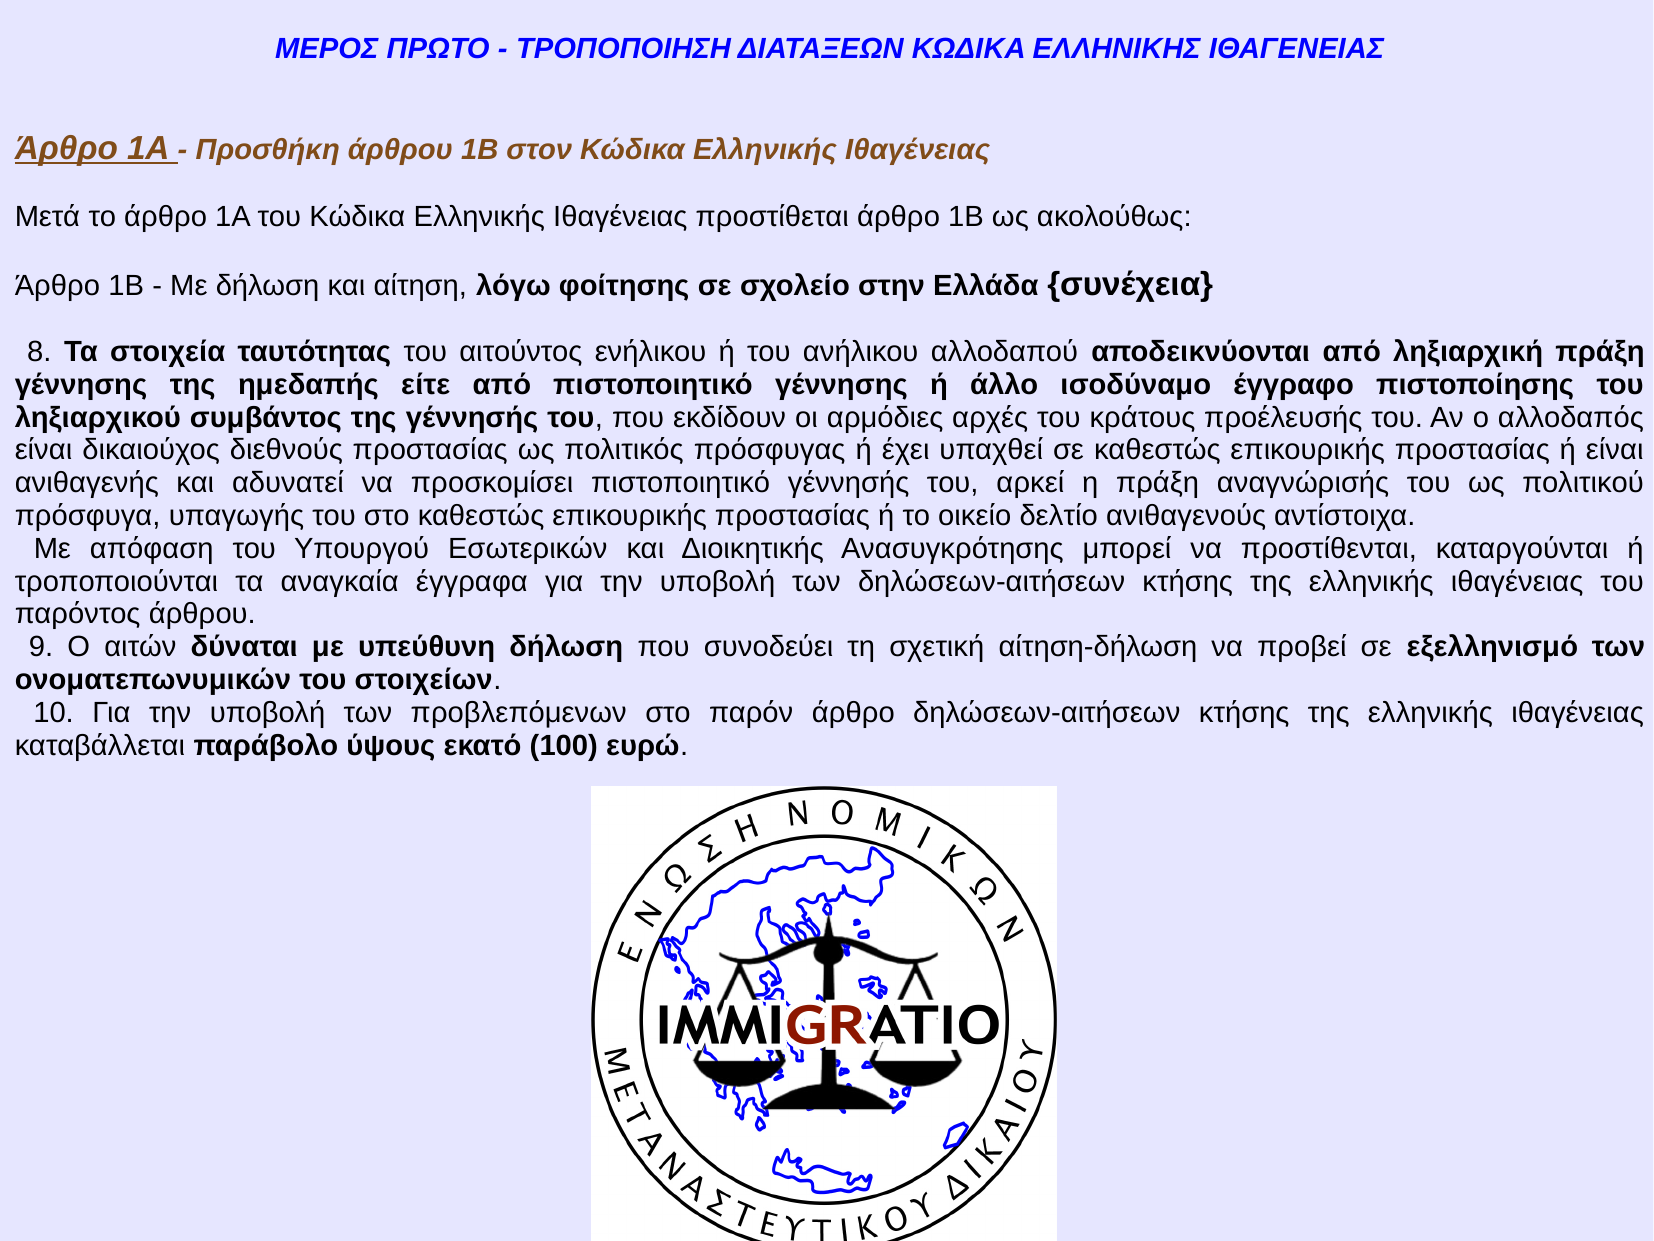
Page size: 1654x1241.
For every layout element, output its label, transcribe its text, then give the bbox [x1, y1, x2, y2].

picture [591, 786, 1057, 1241]
text_box NOMOΣ 4332/2015 (ΦΕΚ Α' 76/09.07.2015) Τροποποίηση διατάξεων Κώδικα Ελληνικής Ιθαγένειας-Τροποποίηση του Ν. 4251/2014 ΜΕΡΟΣ ΠΡΩΤΟ - ΤΡΟΠΟΠΟΙΗΣΗ ΔΙΑΤΑΞΕΩΝ ΚΩΔΙΚΑ ΕΛΛΗΝΙΚΗΣ ΙΘΑΓΕΝΕΙΑΣ Άρθρο 1Α - Προσθήκη άρθρου 1Β στον Κώδικα Ελληνικής Ιθαγένειας Μετά το άρθρο 1Α του Κώδικα Ελληνικής Ιθαγένειας προστίθεται άρθρο 1Β ως ακολούθως: Άρθρο 1Β - Με δήλωση και αίτηση, λόγω φοίτησης σε σχολείο στην Ελλάδα {συνέχεια} 8. Τα στοιχεία ταυτότητας του αιτούντος ενήλικου ή του ανήλικου αλλοδαπού αποδεικνύονται από ληξιαρχική πράξη γέννησης της ημεδαπής είτε από πιστοποιητικό γέννησης ή άλλο ισοδύναμο έγγραφο πιστοποίησης του ληξιαρχικού συμβάντος της γέννησής του, που εκδίδουν οι αρμόδιες αρχές του κράτους προέλευσής του. Αν ο αλλοδαπός είναι δικαιούχος διεθνούς προστασίας ως πολιτικός πρόσφυγας ή έχει υπαχθεί σε καθεστώς επικουρικής προστασίας ή είναι ανιθαγενής και αδυνατεί να προσκομίσει πιστοποιητικό γέννησής του, αρκεί η πράξη αναγνώρισής του ως πολιτικού πρόσφυγα, υπαγωγής του στο καθεστώς επικουρικής προστασίας ή το οικείο δελτίο ανιθαγενούς αντίστοιχα. Με απόφαση του Υπουργού Εσωτερικών και Διοικητικής Ανασυγκρότησης μπορεί να προστίθενται, καταργούνται ή τροποποιούνται τα αναγκαία έγγραφα για την υποβολή των δηλώσεων-αιτήσεων κτήσης της ελληνικής ιθαγένειας του παρόντος άρθρου. 9. Ο αιτών δύναται με υπεύθυνη δήλωση που συνοδεύει τη σχετική αίτηση-δήλωση να προβεί σε εξελληνισμό των ονοματεπωνυμικών του στοιχείων. 10. Για την υποβολή των προβλεπόμενων στο παρόν άρθρο δηλώσεων-αιτήσεων κτήσης της ελληνικής ιθαγένειας καταβάλλεται παράβολο ύψους εκατό (100) ευρώ. [0, 0, 1654, 1241]
